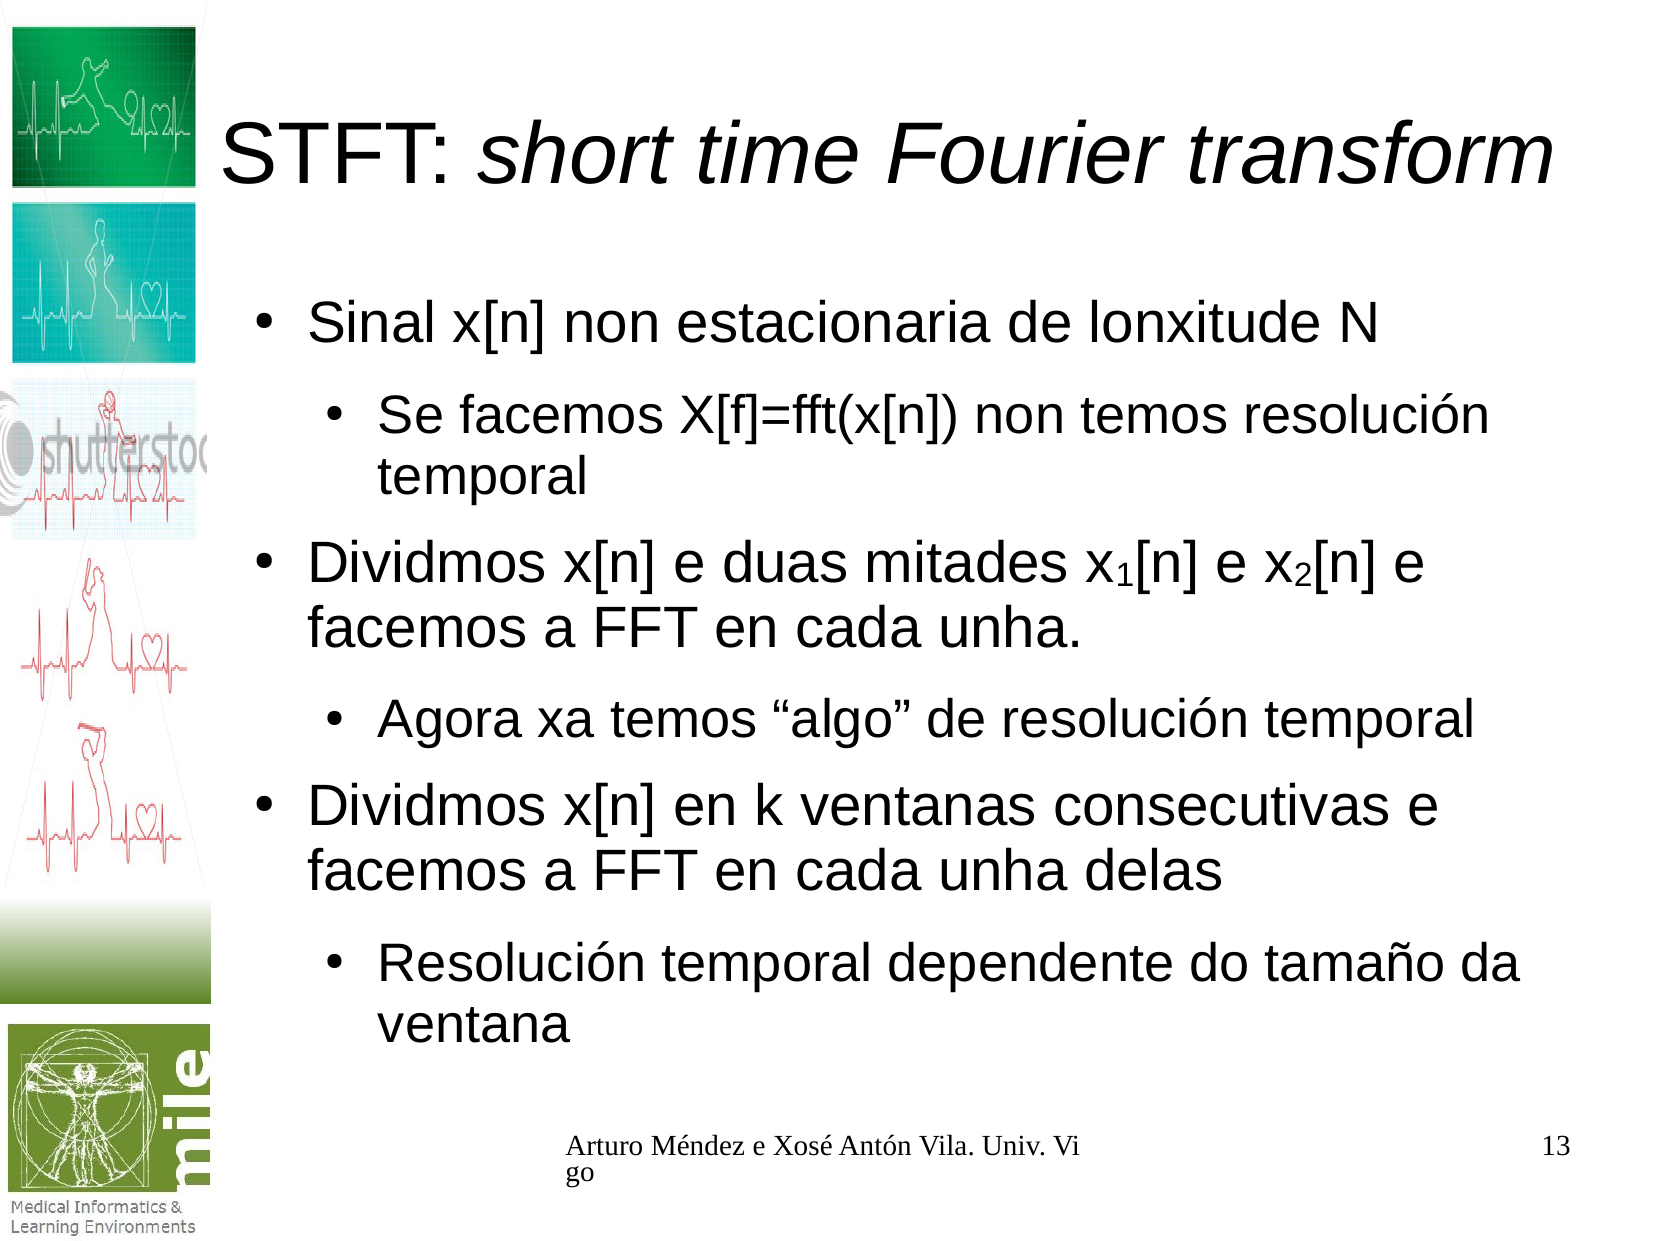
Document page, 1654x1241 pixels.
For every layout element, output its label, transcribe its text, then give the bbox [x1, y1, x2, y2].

title STFT: short time Fourier transform [206, 56, 1571, 250]
list Sinal x[n] non estacionaria de lonxitude N Se facemos X[f]=fft(x[n]) non temos resolución temporal Dividmos x[n] e duas mitades x1[n] e x2[n] e facemos a FFT en cada unha. Agora xa temos “algo” de resolución temporal Dividmos x[n] en k ventanas consecutivas e facemos a FFT en cada unha delas Resolución temporal dependente do tamaño da ventana [236, 290, 1571, 1109]
picture [0, 1008, 228, 1241]
picture [0, 0, 207, 886]
